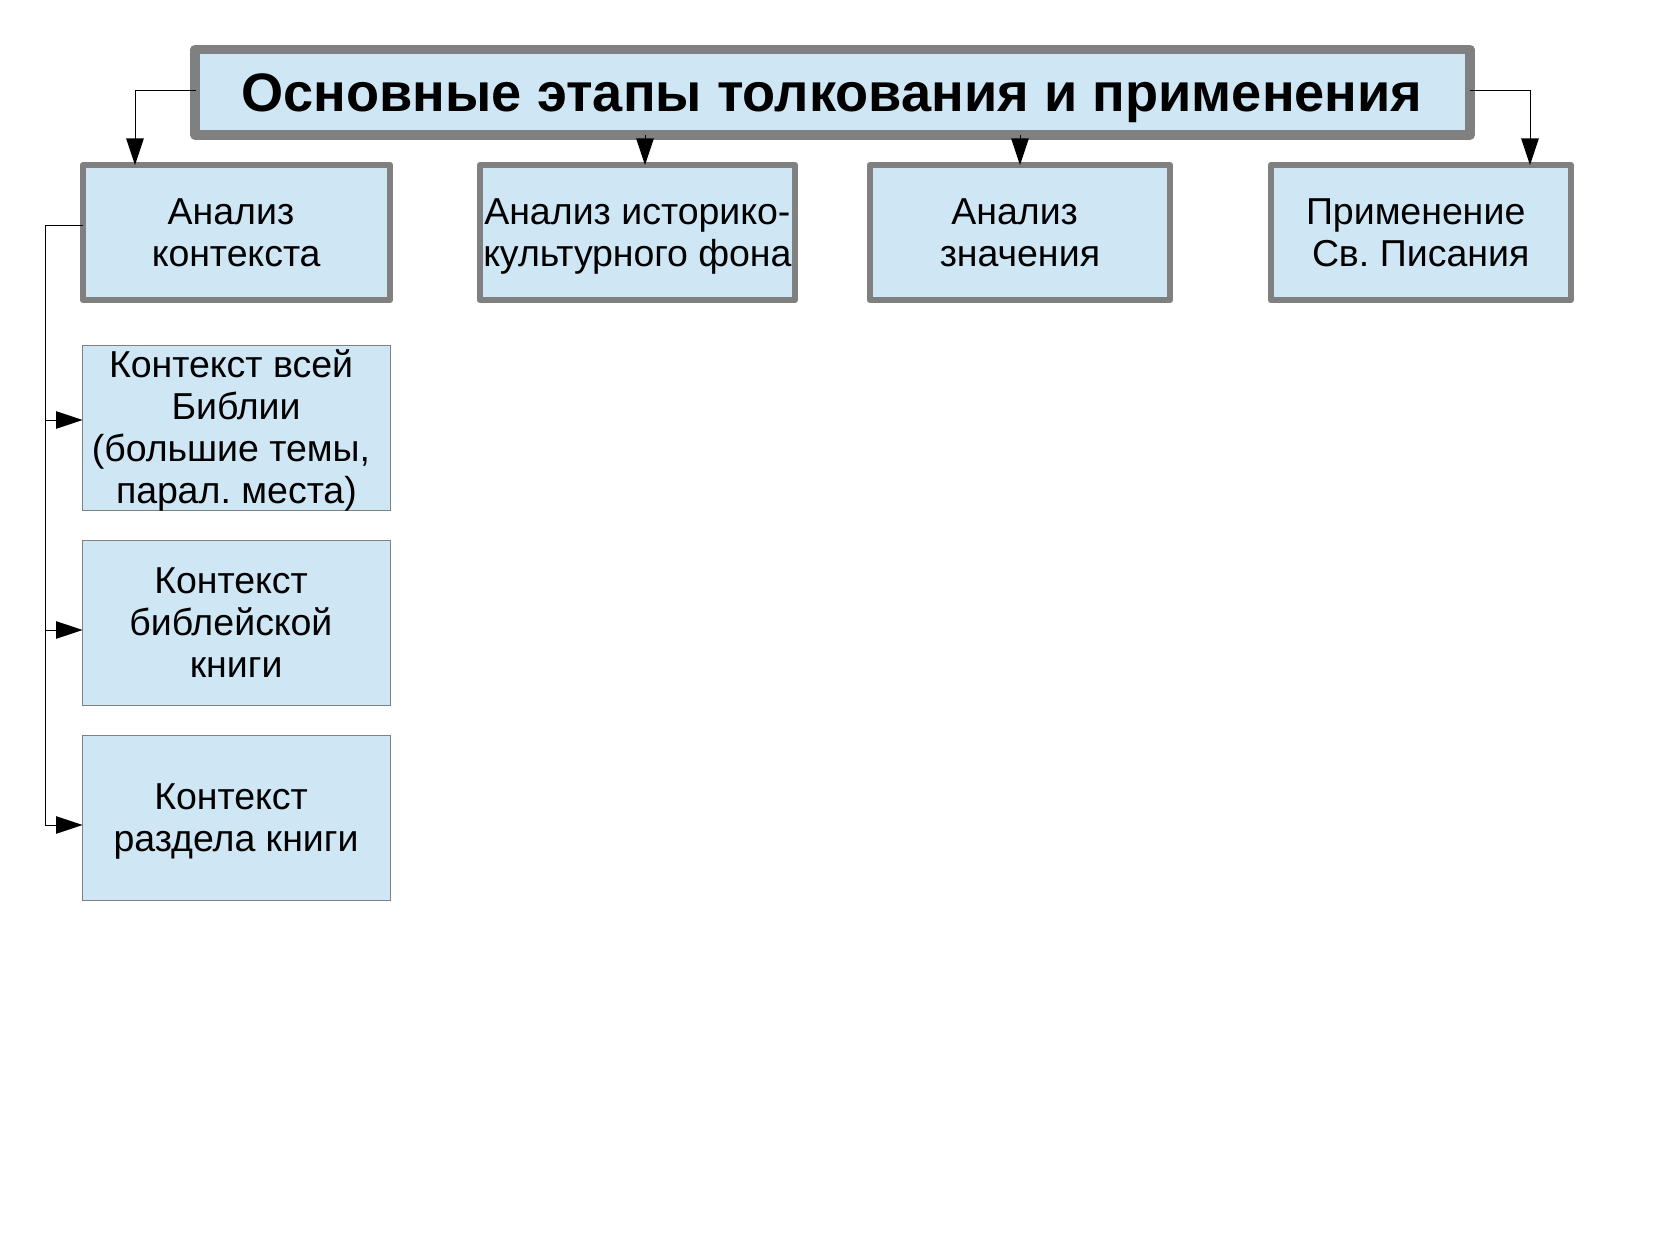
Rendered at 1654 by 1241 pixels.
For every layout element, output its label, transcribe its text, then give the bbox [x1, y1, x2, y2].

text_box Контекст раздела книги [82, 735, 391, 901]
text_box Анализ историко- культурного фона [480, 165, 796, 301]
text_box Анализ значения [870, 165, 1171, 301]
text_box Основные этапы толкования и применения [195, 49, 1471, 136]
text_box Анализ контекста [82, 165, 391, 301]
text_box Контекст всей Библии (большие темы, парал. места) [82, 345, 391, 511]
text_box Контекст библейской книги [82, 540, 391, 706]
text_box Применение Св. Писания [1270, 165, 1571, 301]
